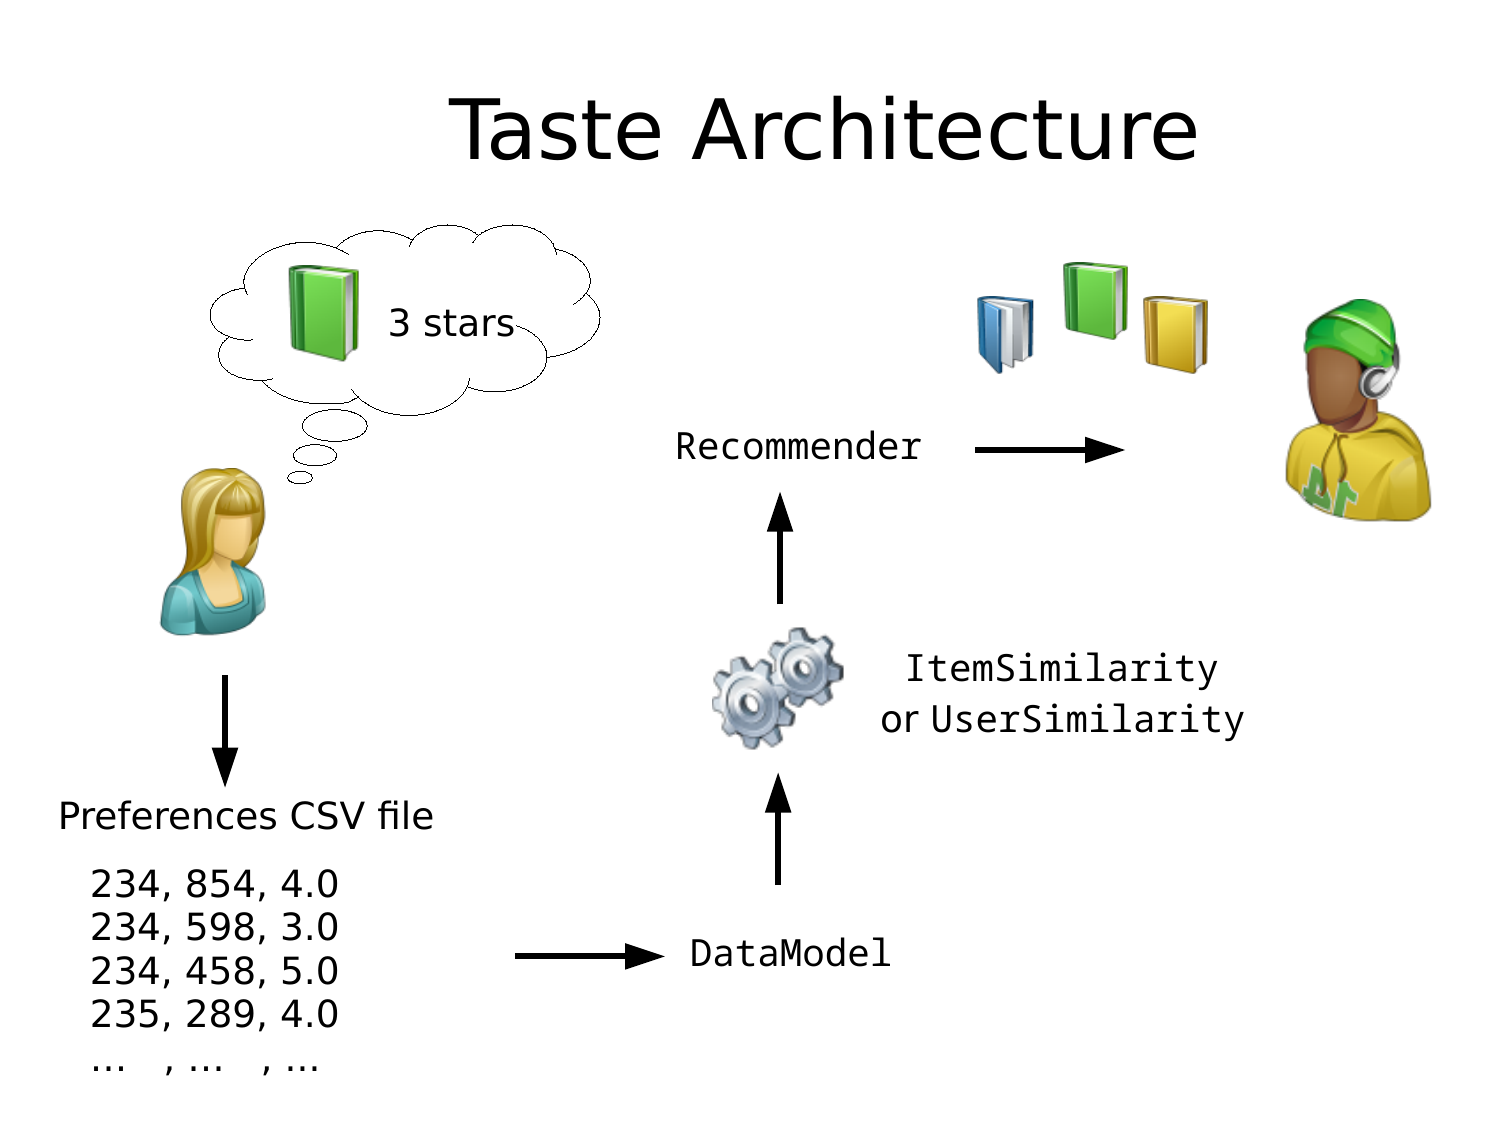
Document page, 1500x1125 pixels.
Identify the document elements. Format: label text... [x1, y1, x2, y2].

text_box 234, 854, 4.0 234, 598, 3.0 234, 458, 5.0 235, 289, 4.0 … , … , ... [75, 855, 355, 1088]
text_box 3 stars [372, 294, 549, 353]
text_box [287, 471, 313, 484]
text_box Taste Architecture [435, 75, 1217, 187]
text_box DataModel [675, 918, 908, 994]
picture [1237, 299, 1463, 526]
picture [712, 622, 846, 756]
picture [112, 468, 286, 638]
text_box [302, 409, 368, 442]
text_box [293, 444, 337, 466]
picture [975, 262, 1221, 376]
text_box Recommender [659, 412, 937, 471]
text_box [210, 224, 601, 416]
text_box ItemSimilarity or UserSimilarity [865, 634, 1261, 741]
text_box Preferences CSV file [43, 787, 451, 846]
